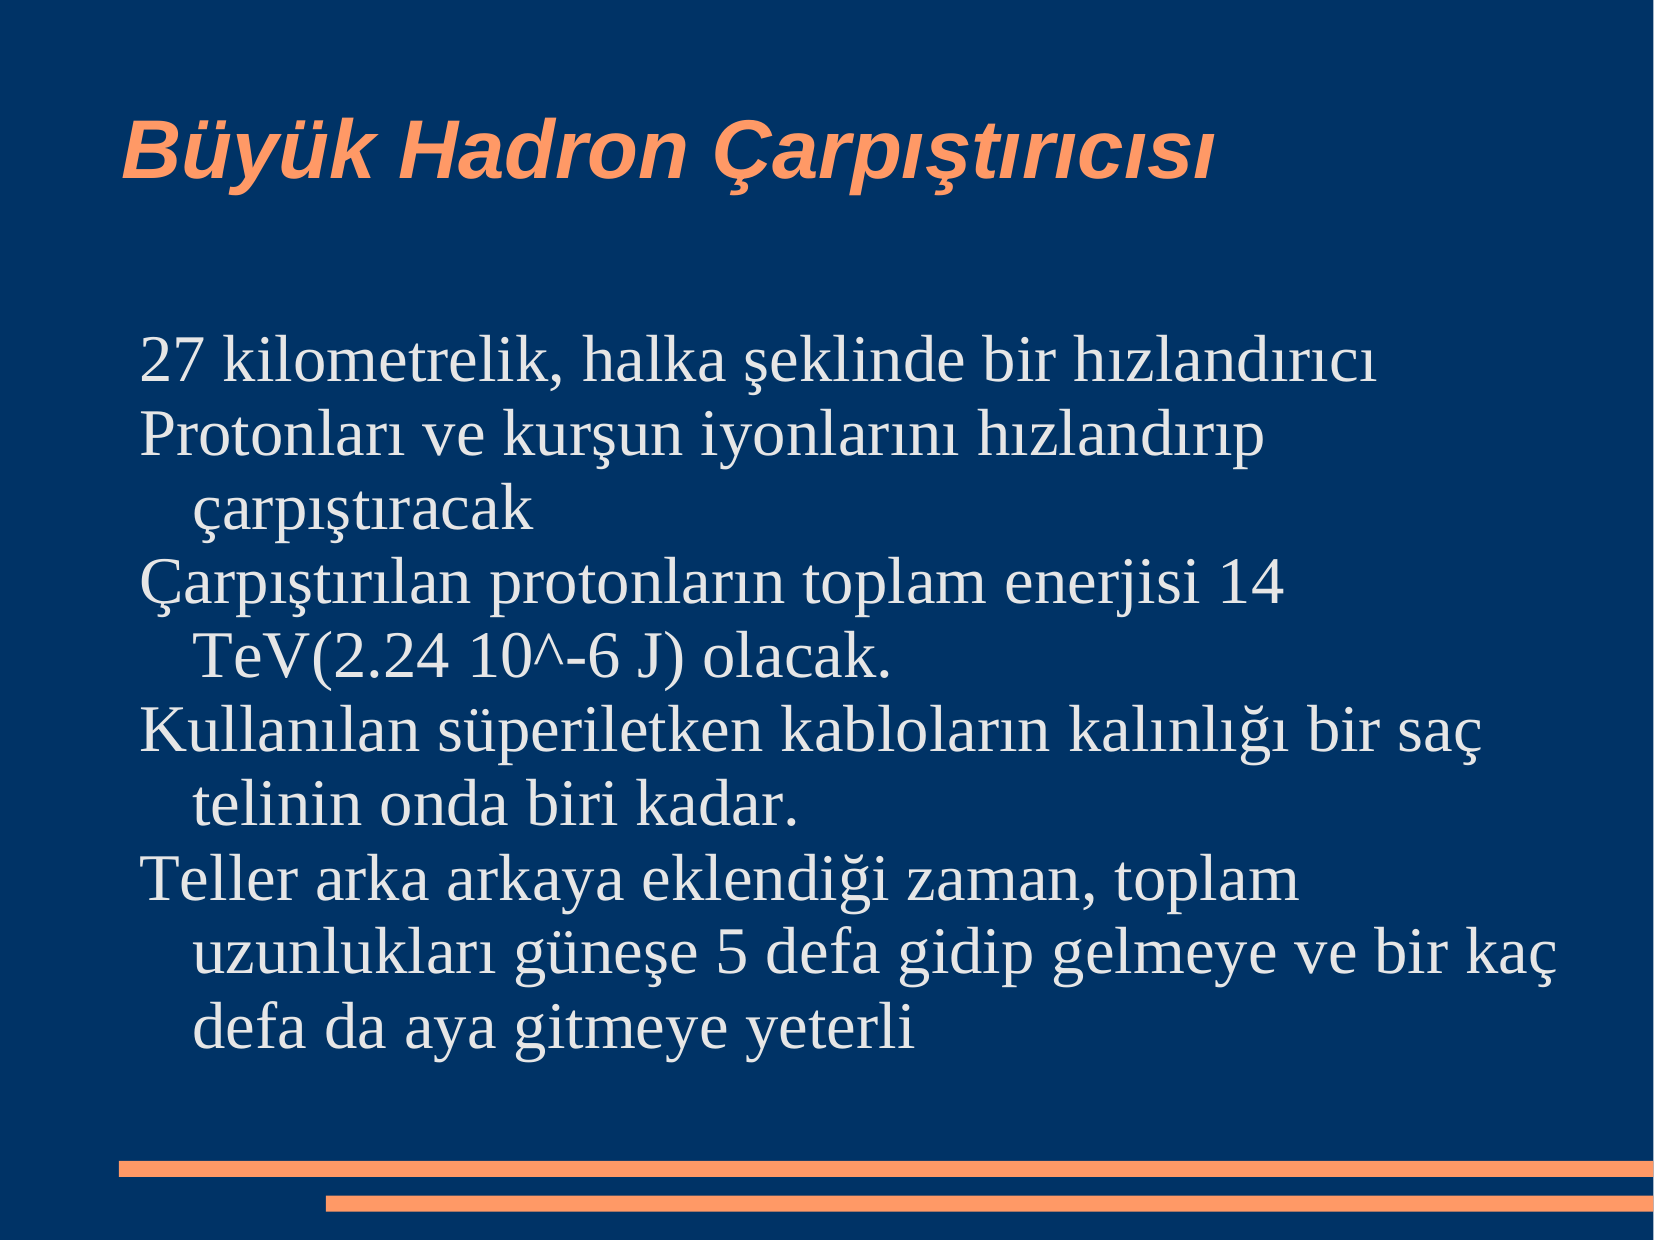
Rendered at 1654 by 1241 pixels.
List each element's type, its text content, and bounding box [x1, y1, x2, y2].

list 27 kilometrelik, halka şeklinde bir hızlandırıcı Protonları ve kurşun iyonlarını hızlandırıp çarpıştıracak Çarpıştırılan protonların toplam enerjisi 14 TeV(2.24 10^-6 J) olacak. Kullanılan süperiletken kabloların kalınlığı bir saç telinin onda biri kadar. Teller arka arkaya eklendiği zaman, toplam uzunlukları güneşe 5 defa gidip gelmeye ve bir kaç defa da aya gitmeye yeterli [121, 322, 1561, 1118]
title Büyük Hadron Çarpıştırıcısı [121, 46, 1534, 254]
